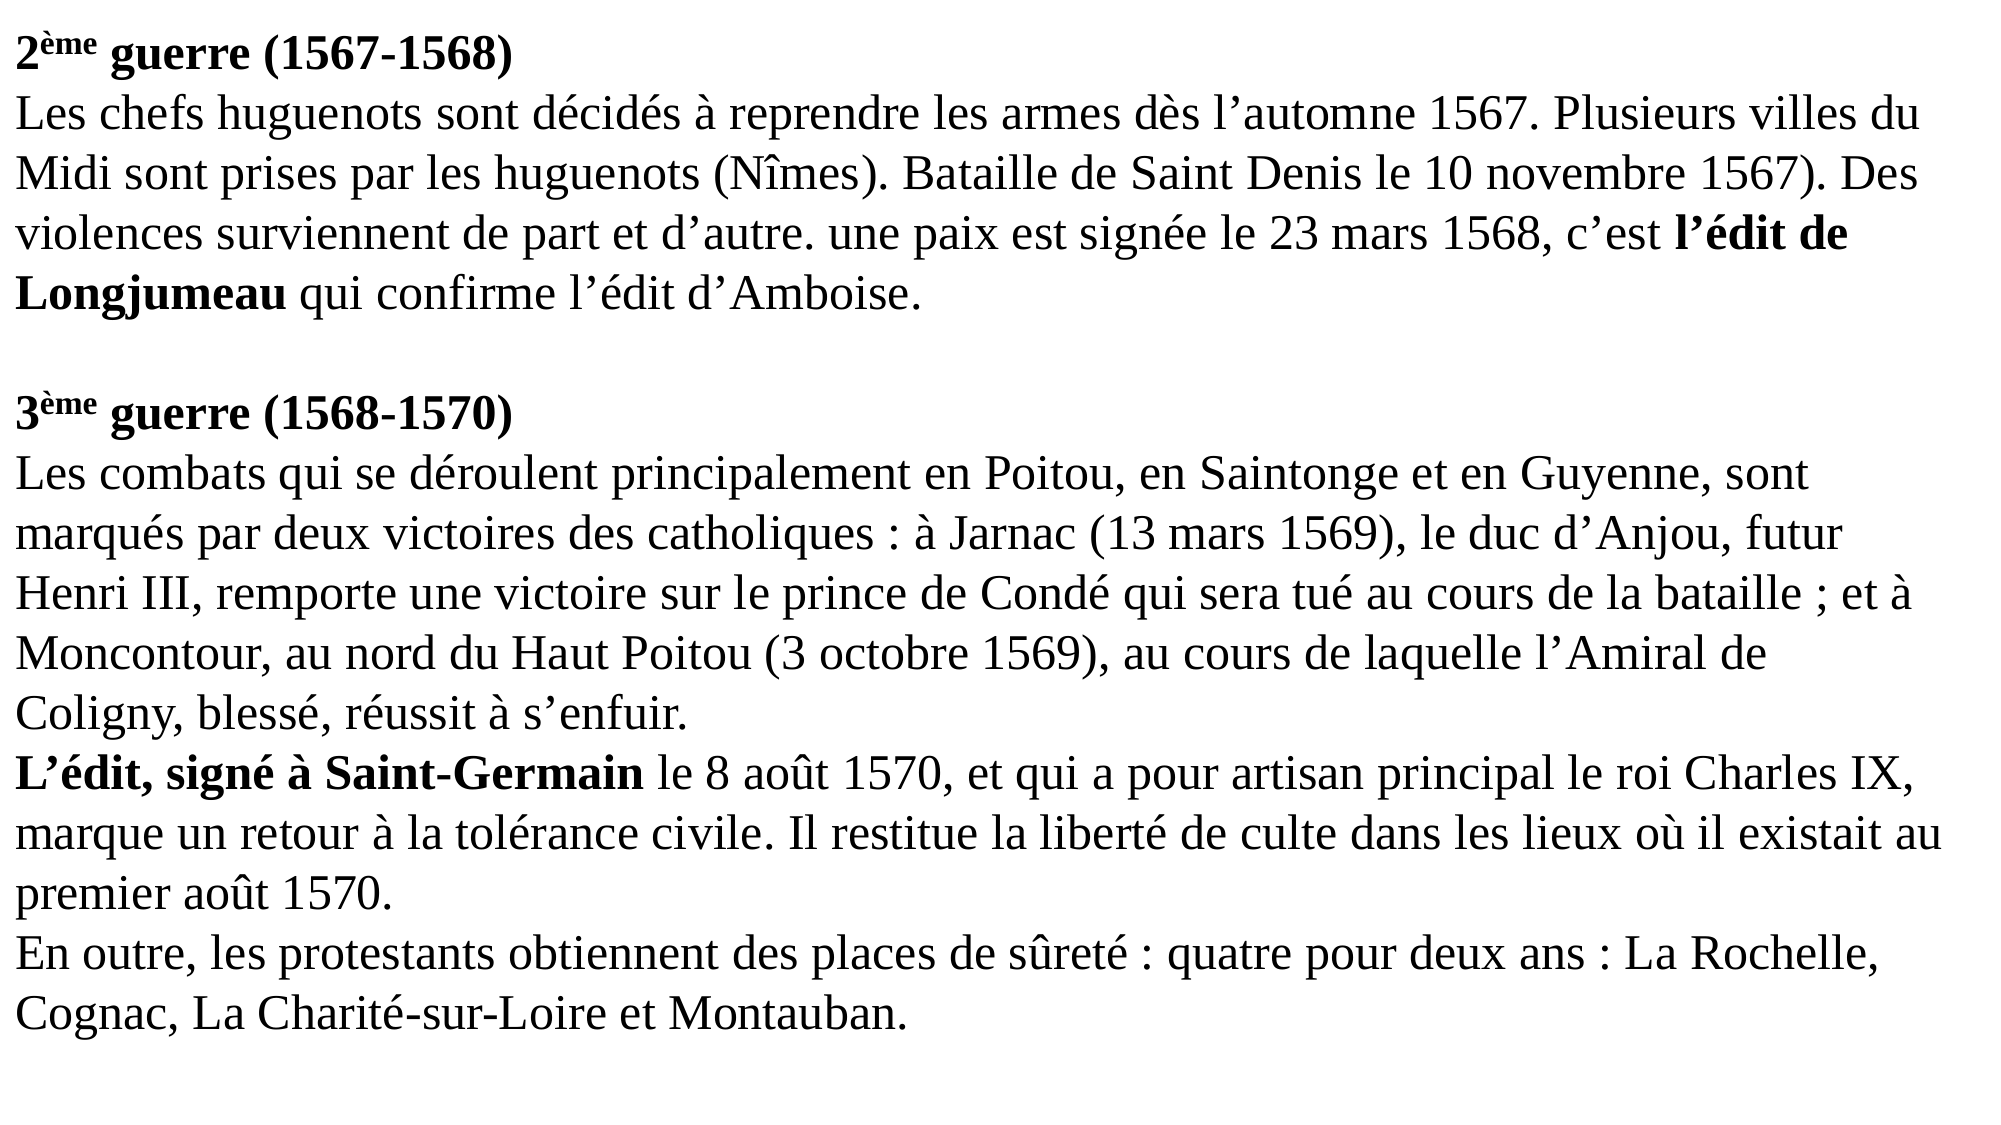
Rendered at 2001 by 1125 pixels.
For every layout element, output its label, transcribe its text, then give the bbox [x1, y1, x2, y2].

text_box 2ème guerre (1567-1568) Les chefs huguenots sont décidés à reprendre les armes dès l’automne 1567. Plusieurs villes du Midi sont prises par les huguenots (Nîmes). Bataille de Saint Denis le 10 novembre 1567). Des violences surviennent de part et d’autre. une paix est signée le 23 mars 1568, c’est l’édit de Longjumeau qui confirme l’édit d’Amboise. 3ème guerre (1568-1570) Les combats qui se déroulent principalement en Poitou, en Saintonge et en Guyenne, sont marqués par deux victoires des catholiques : à Jarnac (13 mars 1569), le duc d’Anjou, futur Henri III, remporte une victoire sur le prince de Condé qui sera tué au cours de la bataille ; et à Moncontour, au nord du Haut Poitou (3 octobre 1569), au cours de laquelle l’Amiral de Coligny, blessé, réussit à s’enfuir. L’édit, signé à Saint-Germain le 8 août 1570, et qui a pour artisan principal le roi Charles IX, marque un retour à la tolérance civile. Il restitue la liberté de culte dans les lieux où il existait au premier août 1570. En outre, les protestants obtiennent des places de sûreté : quatre pour deux ans : La Rochelle, Cognac, La Charité-sur-Loire et Montauban. [0, 12, 1962, 1119]
